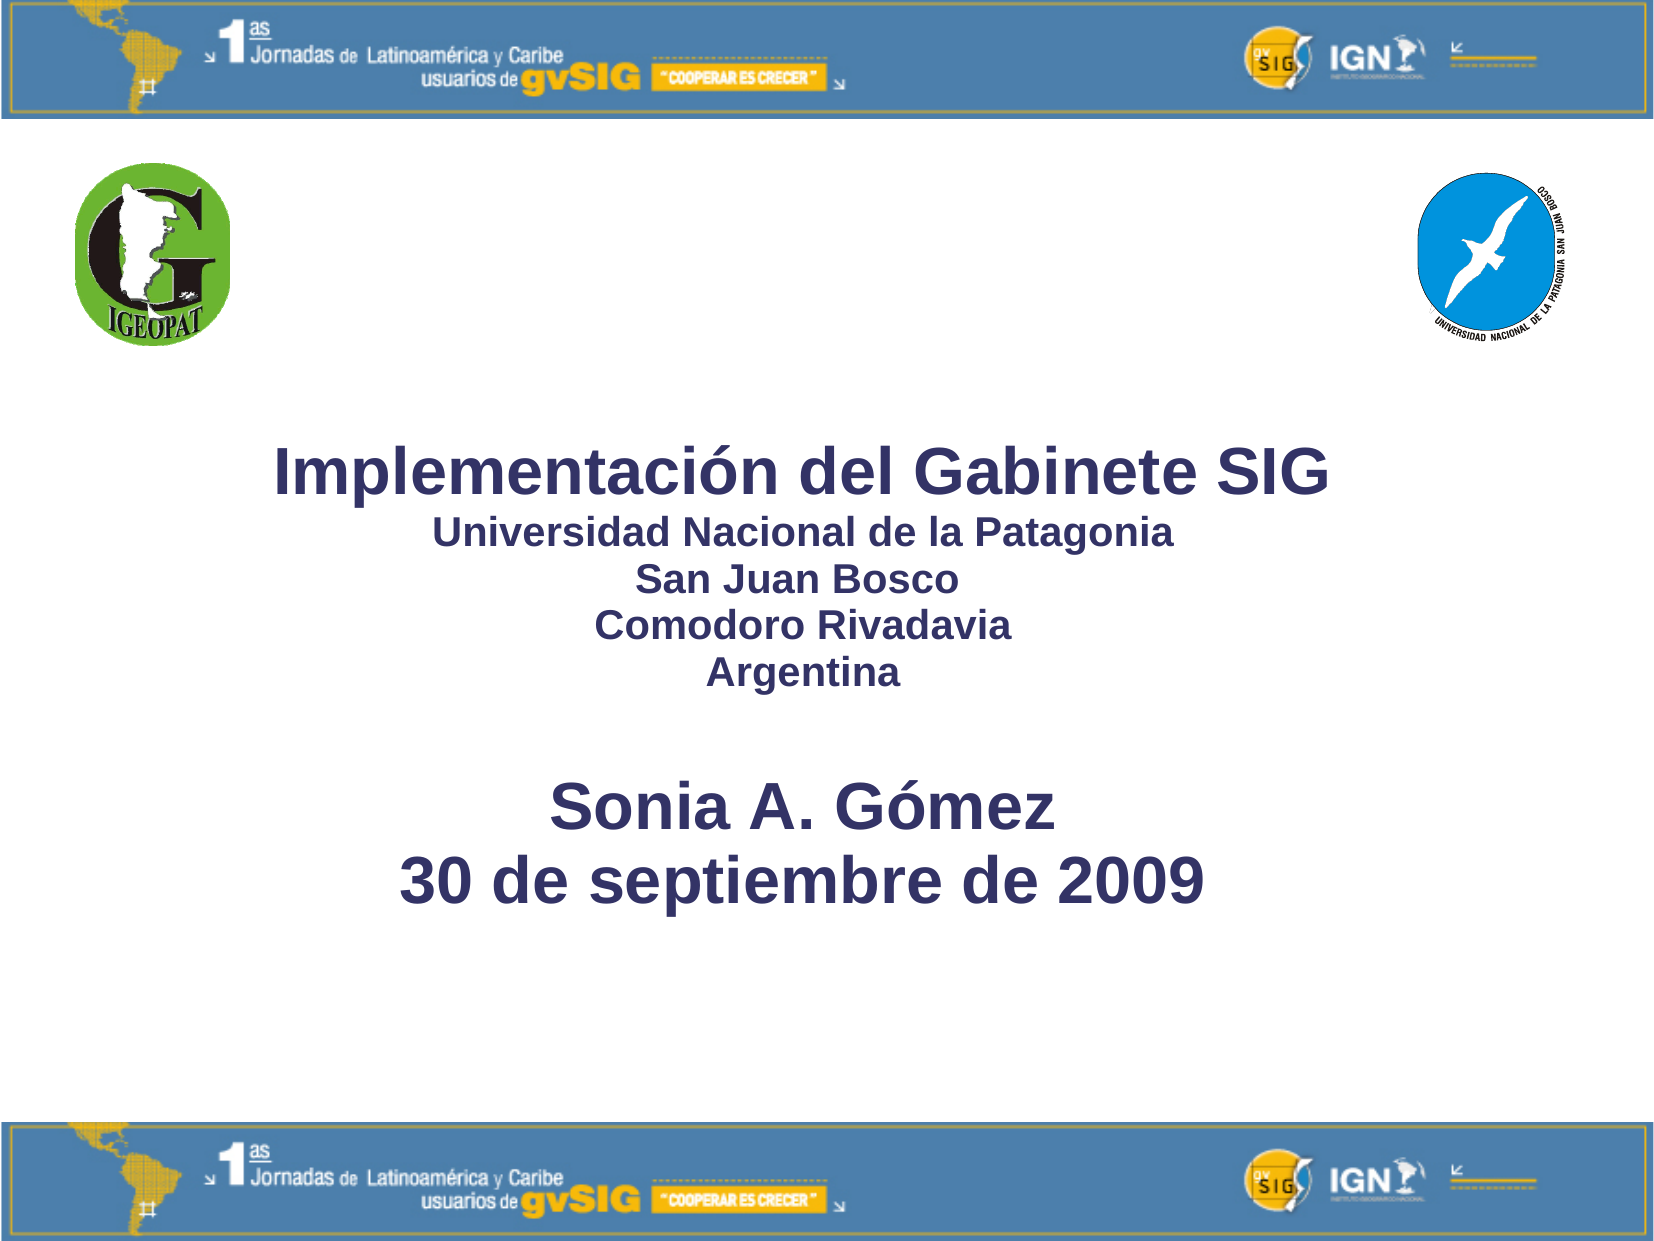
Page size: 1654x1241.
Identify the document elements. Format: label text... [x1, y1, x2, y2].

text_box [1548, 259, 1565, 303]
text_box [1490, 323, 1531, 341]
text_box [1419, 174, 1554, 330]
text_box Implementación del Gabinete SIG Universidad Nacional de la Patagonia San Juan Bosco Comodoro Rivadavia Argentina Sonia A. Gómez 30 de septiembre de 2009 [59, 430, 1548, 920]
text_box [1540, 303, 1552, 315]
text_box [1537, 186, 1558, 211]
picture [0, 1122, 1654, 1241]
text_box [1552, 213, 1565, 234]
picture [75, 163, 230, 346]
text_box [1435, 316, 1486, 342]
text_box [1530, 313, 1542, 325]
text_box [1556, 238, 1565, 254]
picture [0, 0, 1654, 119]
text_box [1429, 305, 1436, 314]
